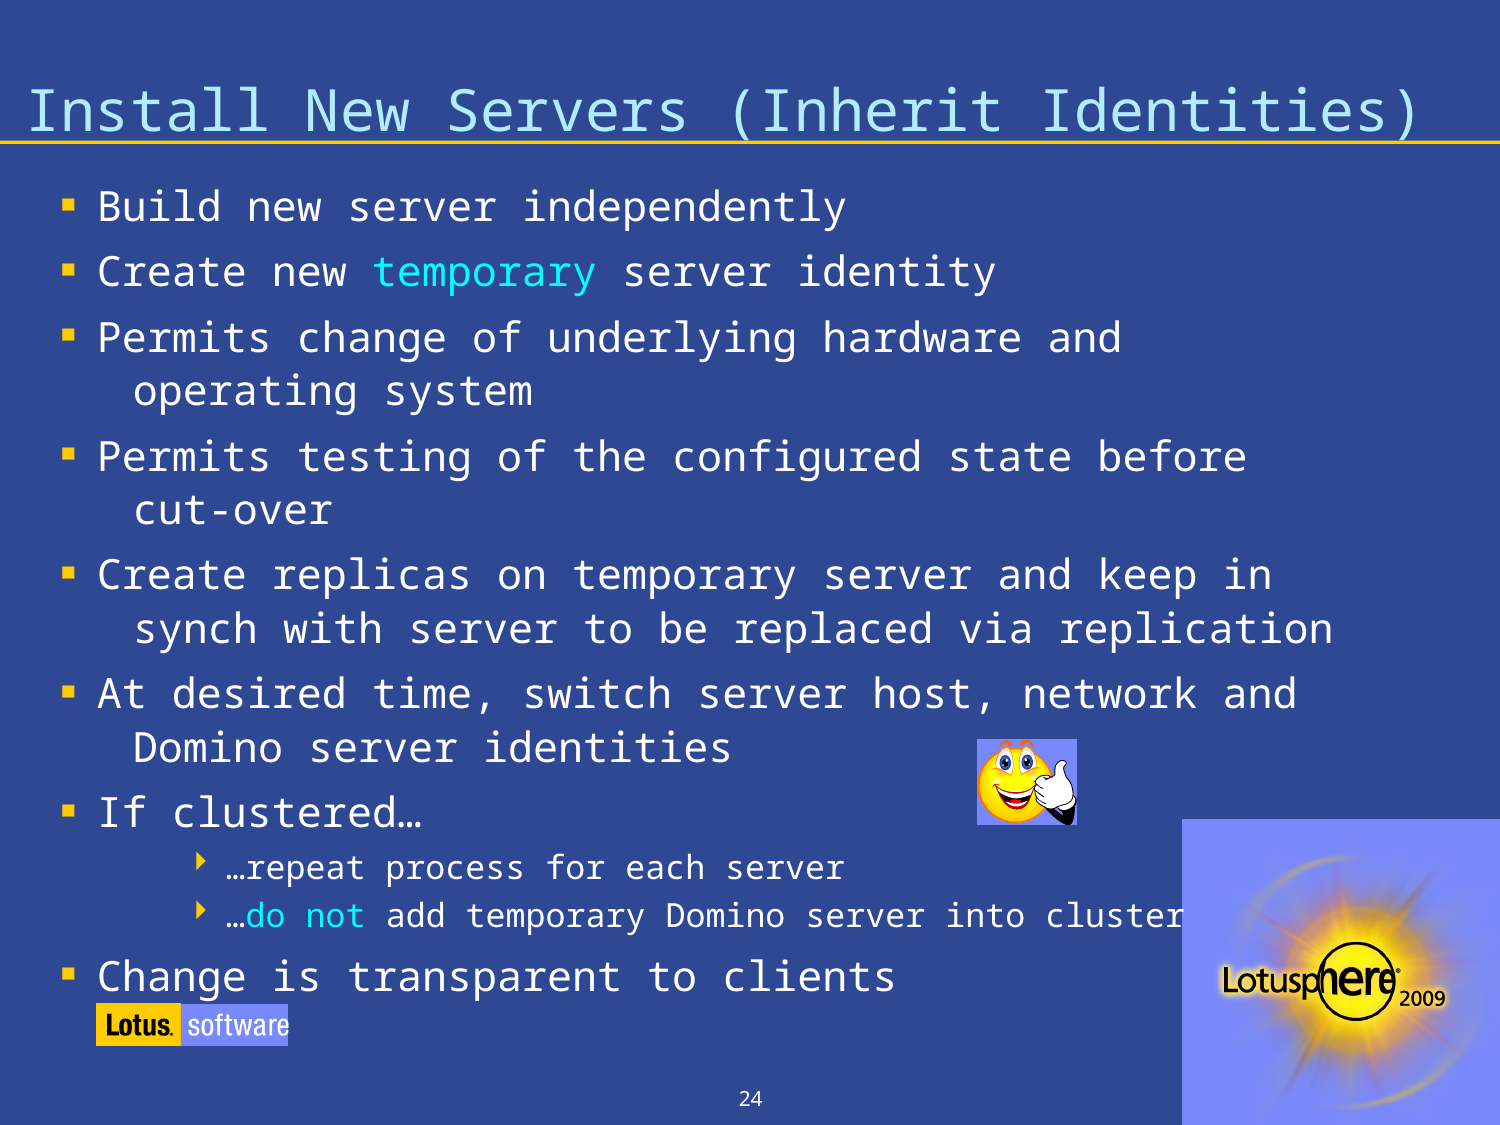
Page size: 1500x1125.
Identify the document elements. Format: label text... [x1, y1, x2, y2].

picture [96, 1003, 289, 1046]
picture [1181, 818, 1500, 1125]
list Build new server independently Create new temporary server identity Permits change of underlying hardware and operating system Permits testing of the configured state before cut-over Create replicas on temporary server and keep in synch with server to be replaced via replication At desired time, switch server host, network and Domino server identities If clustered… …repeat process for each server …do not add temporary Domino server into cluster Change is transparent to clients [57, 171, 1334, 953]
title Install New Servers (Inherit Identities) [25, 74, 1476, 165]
picture [976, 739, 1077, 826]
